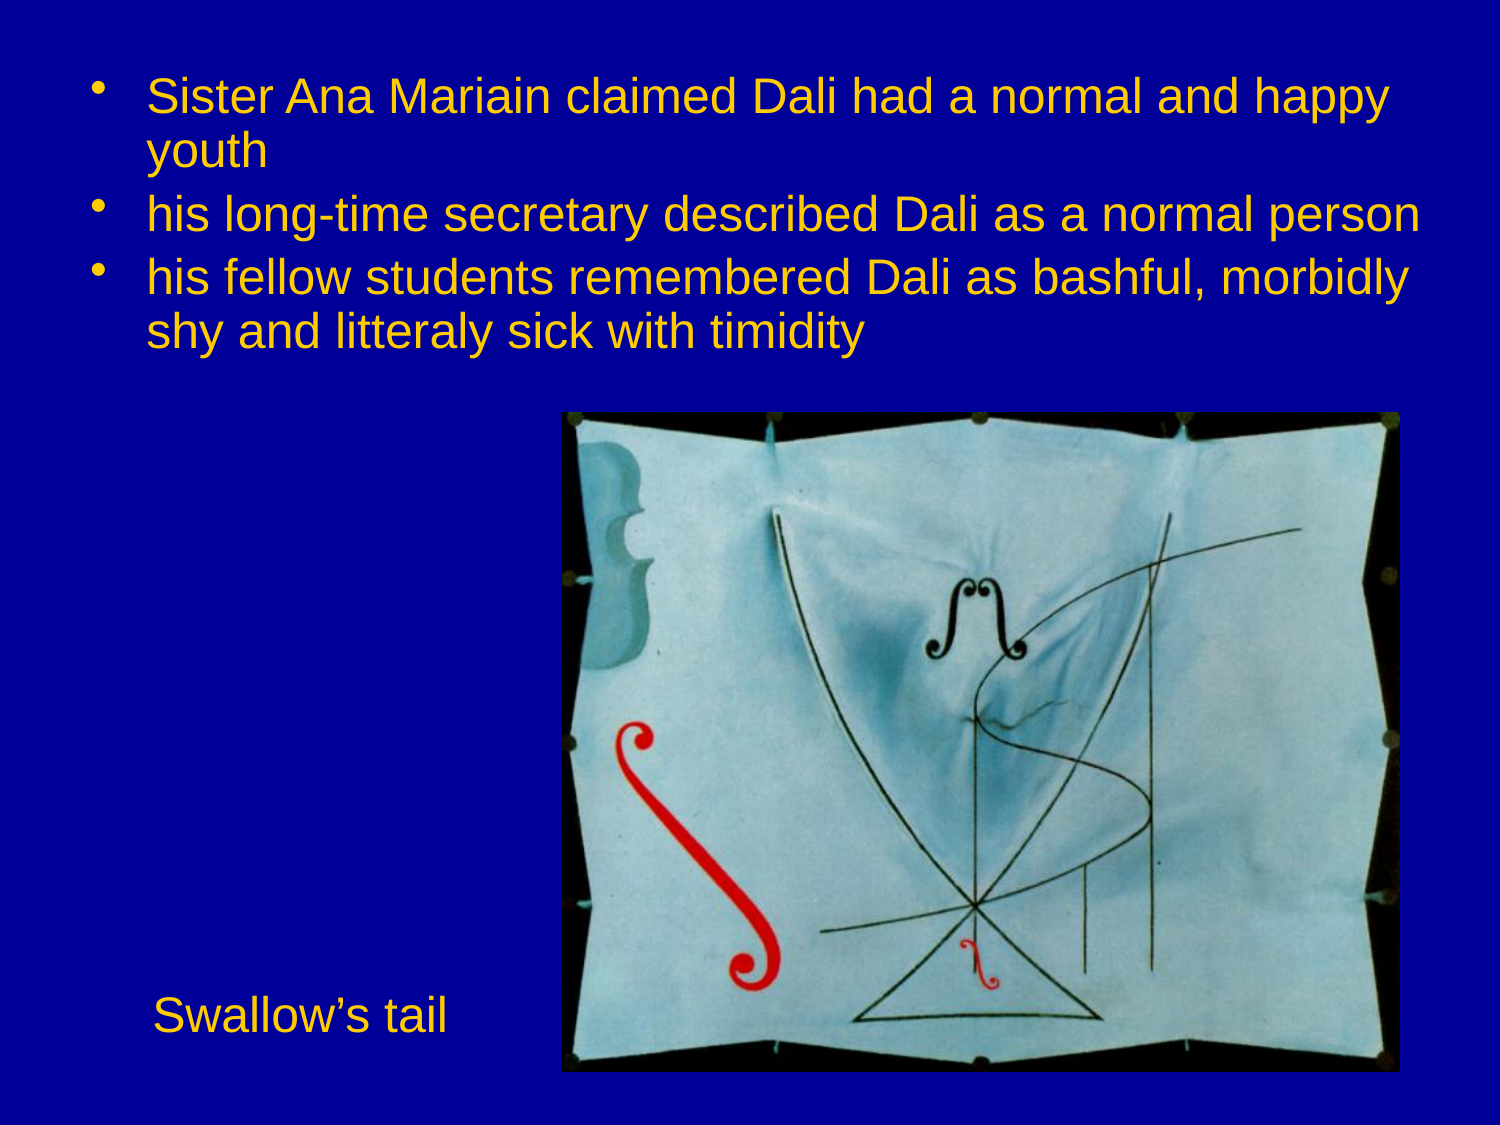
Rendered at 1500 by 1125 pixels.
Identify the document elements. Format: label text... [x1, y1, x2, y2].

list Sister Ana Mariain claimed Dali had a normal and happy youth his long-time secretary described Dali as a normal person his fellow students remembered Dali as bashful, morbidly shy and litteraly sick with timidity [75, 62, 1438, 425]
text_box Swallow’s tail [137, 974, 538, 1050]
picture [562, 412, 1400, 1072]
